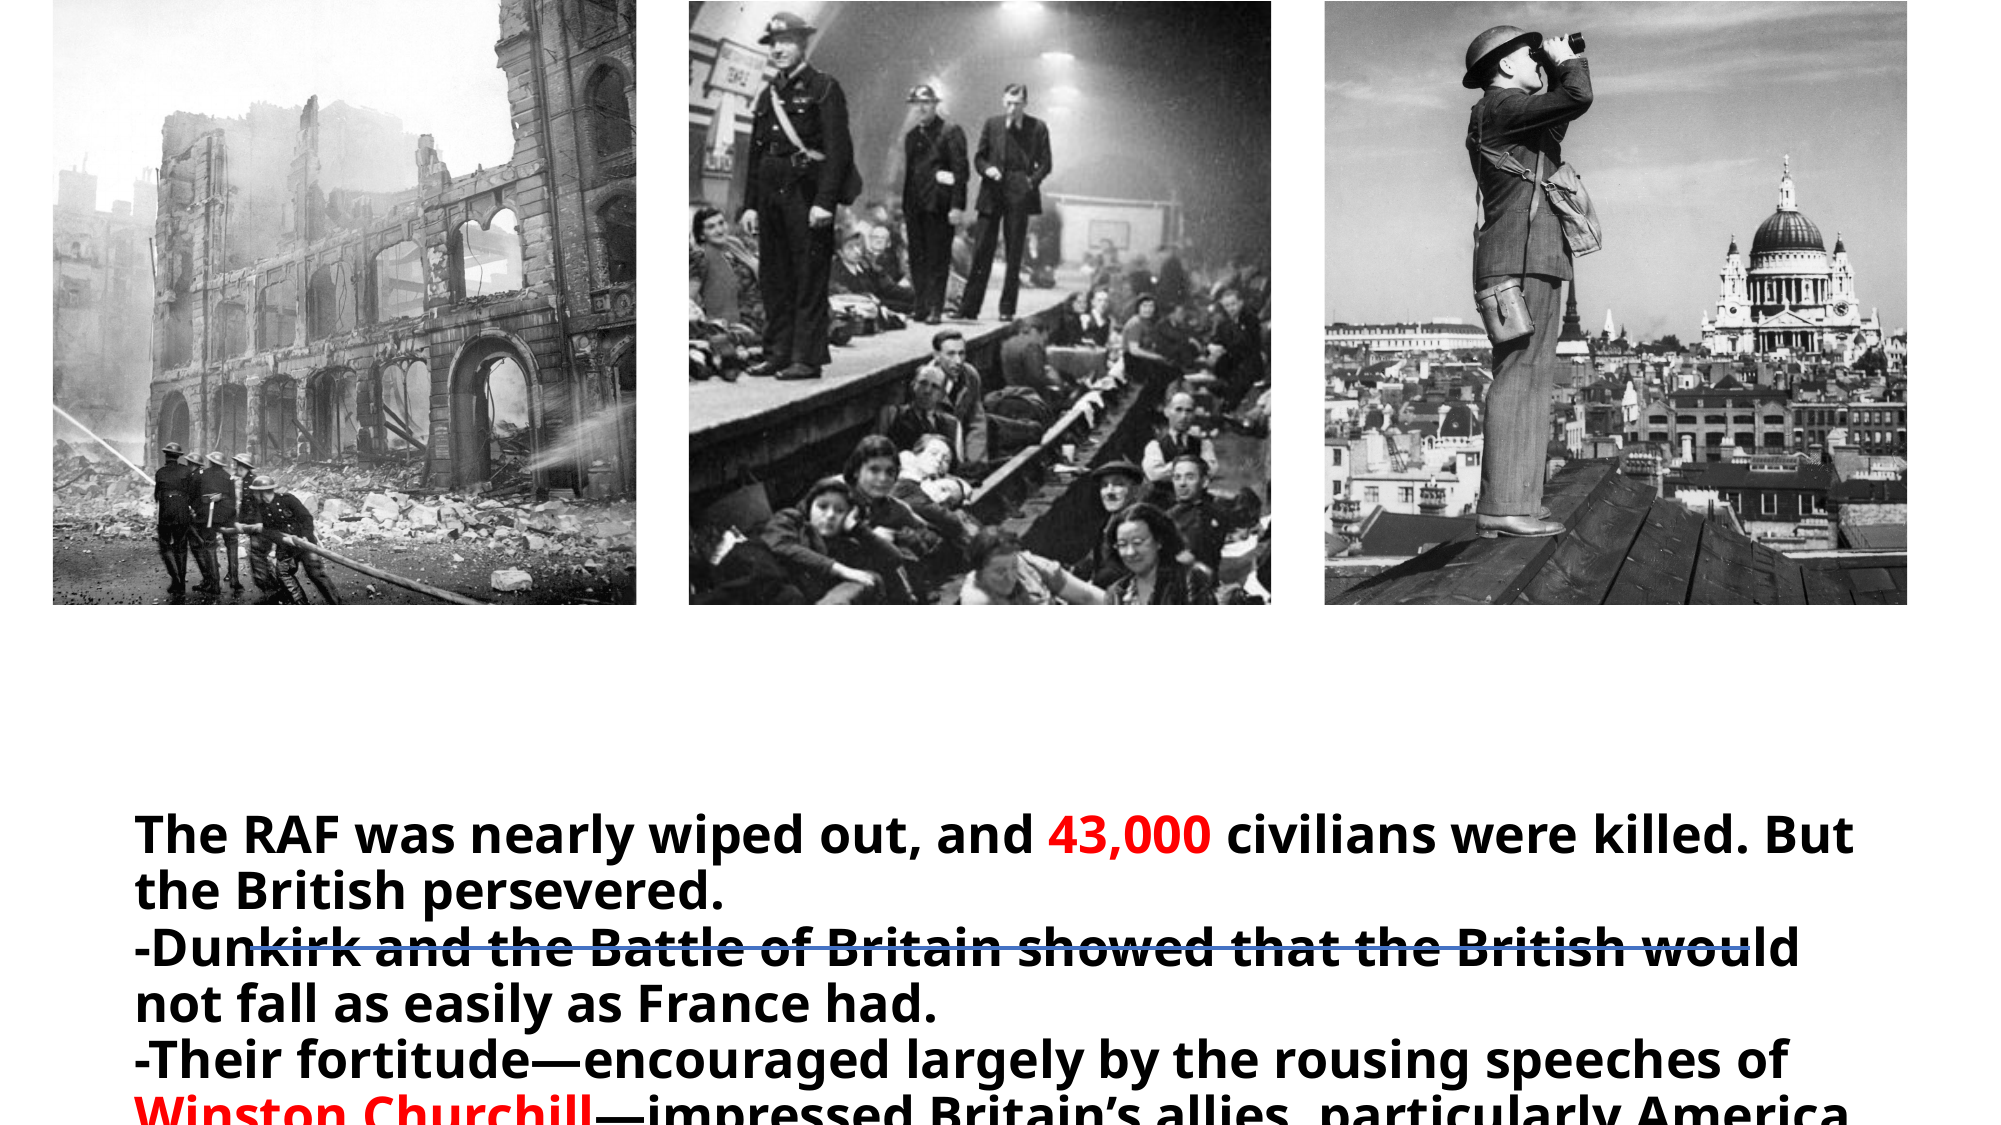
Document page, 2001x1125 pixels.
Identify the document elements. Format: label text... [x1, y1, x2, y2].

picture [52, 0, 637, 605]
title The RAF was nearly wiped out, and 43,000 civilians were killed. But the British persevered. -Dunkirk and the Battle of Britain showed that the British would not fall as easily as France had. -Their fortitude—encouraged largely by the rousing speeches of Winston Churchill—impressed Britain’s allies, particularly America. https://www.youtube.com/watch?v=MkTw3_PmKtc “We Shall Fight on the Beaches” Speech [105, 801, 1895, 1124]
picture [688, 1, 1272, 605]
picture [1324, 1, 1908, 605]
